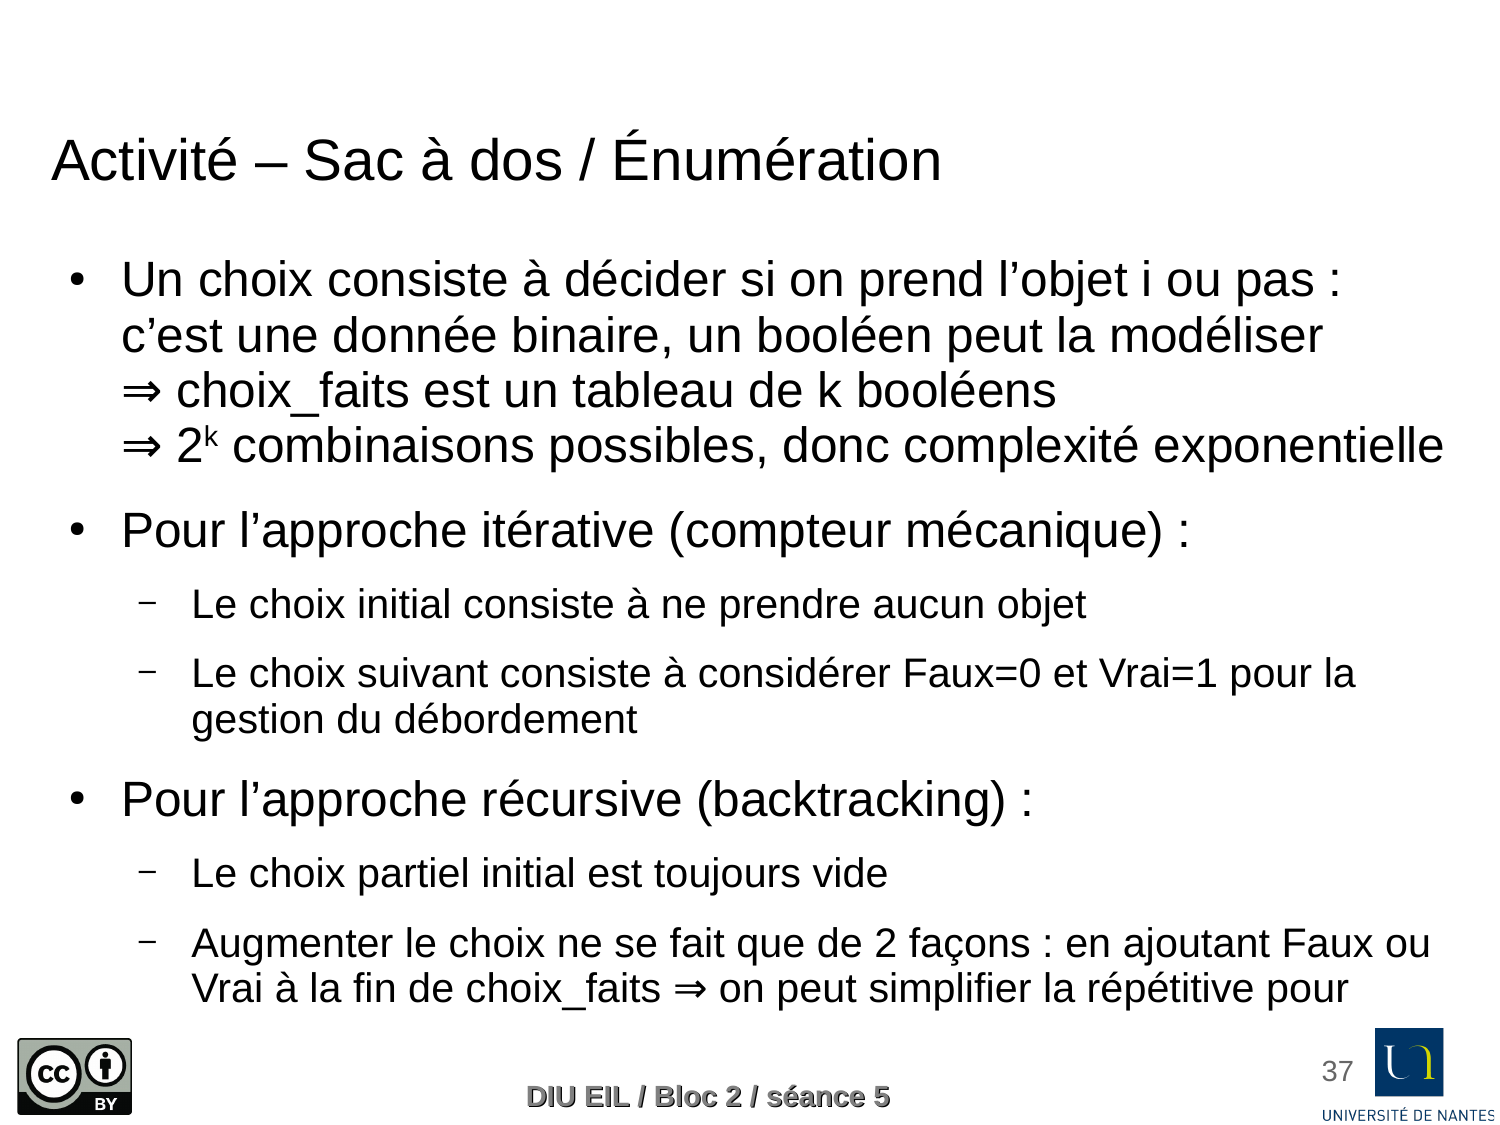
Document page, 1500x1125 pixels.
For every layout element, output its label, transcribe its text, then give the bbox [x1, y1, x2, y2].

picture [1323, 1028, 1495, 1121]
picture [17, 1038, 132, 1115]
title Activité – Sac à dos / Énumération [51, 97, 1449, 223]
list Un choix consiste à décider si on prend l’objet i ou pas : c’est une donnée binaire, un booléen peut la modéliser ⇒ choix_faits est un tableau de k booléens ⇒ 2k combinaisons possibles, donc complexité exponentielle Pour l’approche itérative (compteur mécanique) : Le choix initial consiste à ne prendre aucun objet Le choix suivant consiste à considérer Faux=0 et Vrai=1 pour la gestion du débordement Pour l’approche récursive (backtracking) : Le choix partiel initial est toujours vide Augmenter le choix ne se fait que de 2 façons : en ajoutant Faux ou Vrai à la fin de choix_faits ⇒ on peut simplifier la répétitive pour [51, 252, 1449, 1064]
